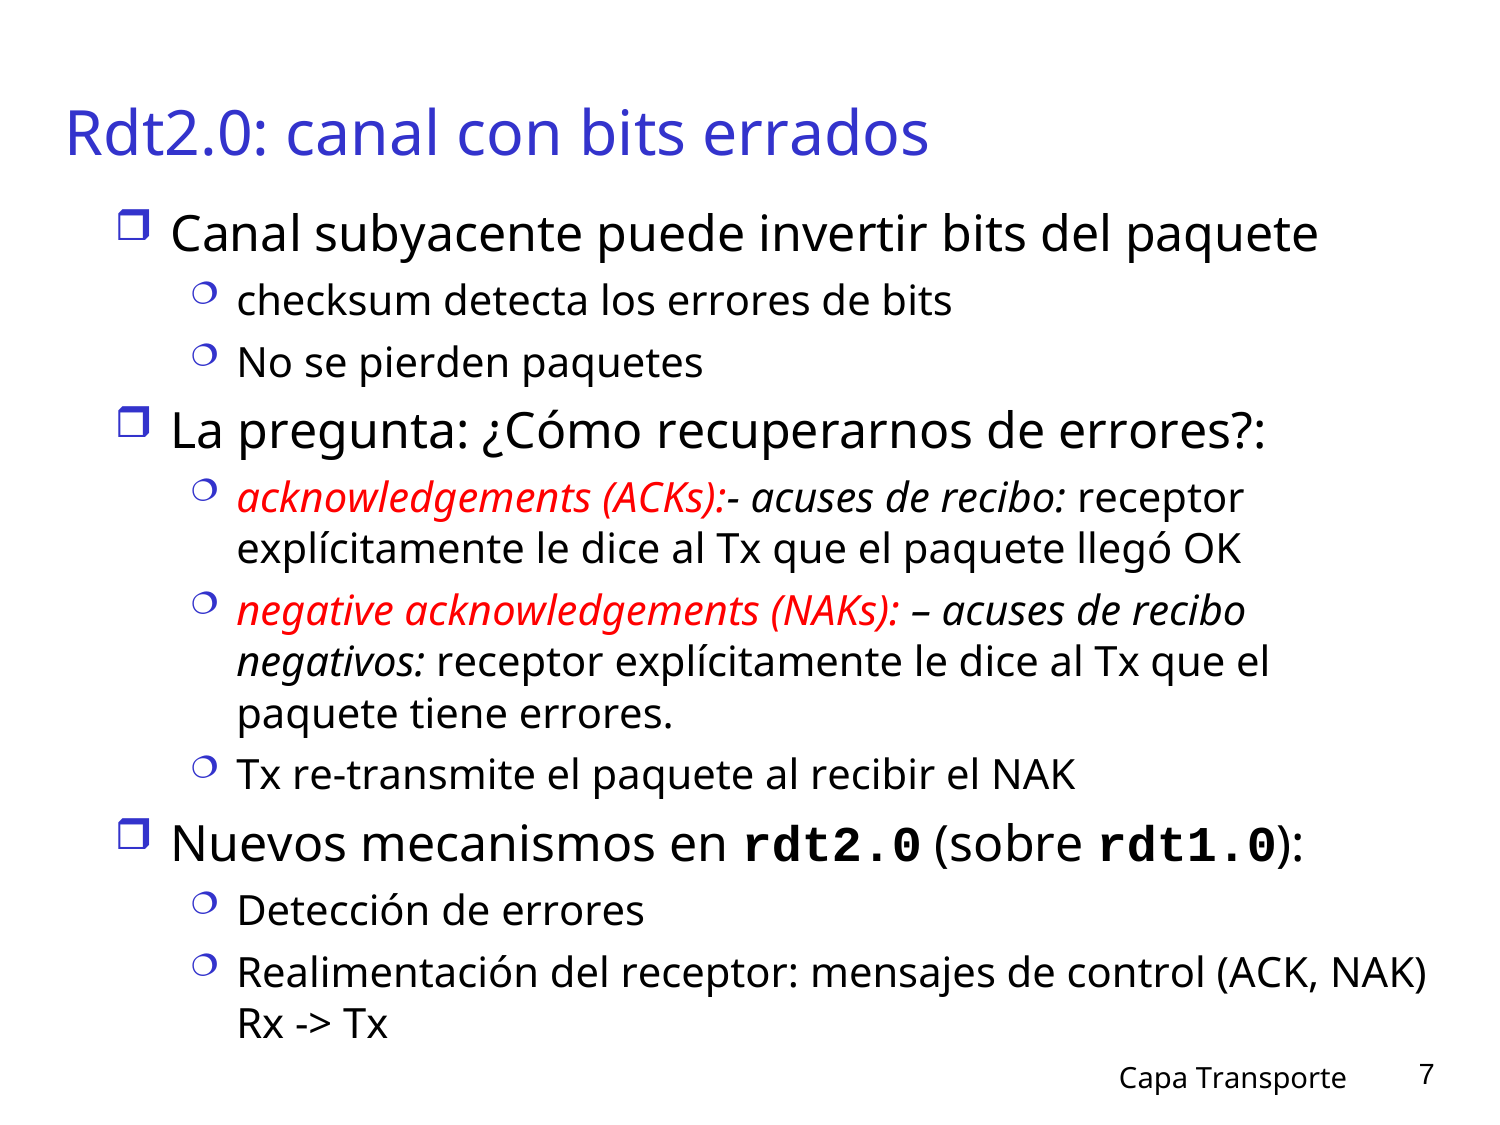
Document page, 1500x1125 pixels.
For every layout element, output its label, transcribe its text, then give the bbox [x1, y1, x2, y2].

list Canal subyacente puede invertir bits del paquete checksum detecta los errores de bits No se pierden paquetes La pregunta: ¿Cómo recuperarnos de errores?: acknowledgements (ACKs):- acuses de recibo: receptor explícitamente le dice al Tx que el paquete llegó OK negative acknowledgements (NAKs): – acuses de recibo negativos: receptor explícitamente le dice al Tx que el paquete tiene errores. Tx re-transmite el paquete al recibir el NAK Nuevos mecanismos en rdt2.0 (sobre rdt1.0): Detección de errores Realimentación del receptor: mensajes de control (ACK, NAK) Rx -> Tx [99, 195, 1450, 964]
title Rdt2.0: canal con bits errados [50, 37, 1500, 225]
